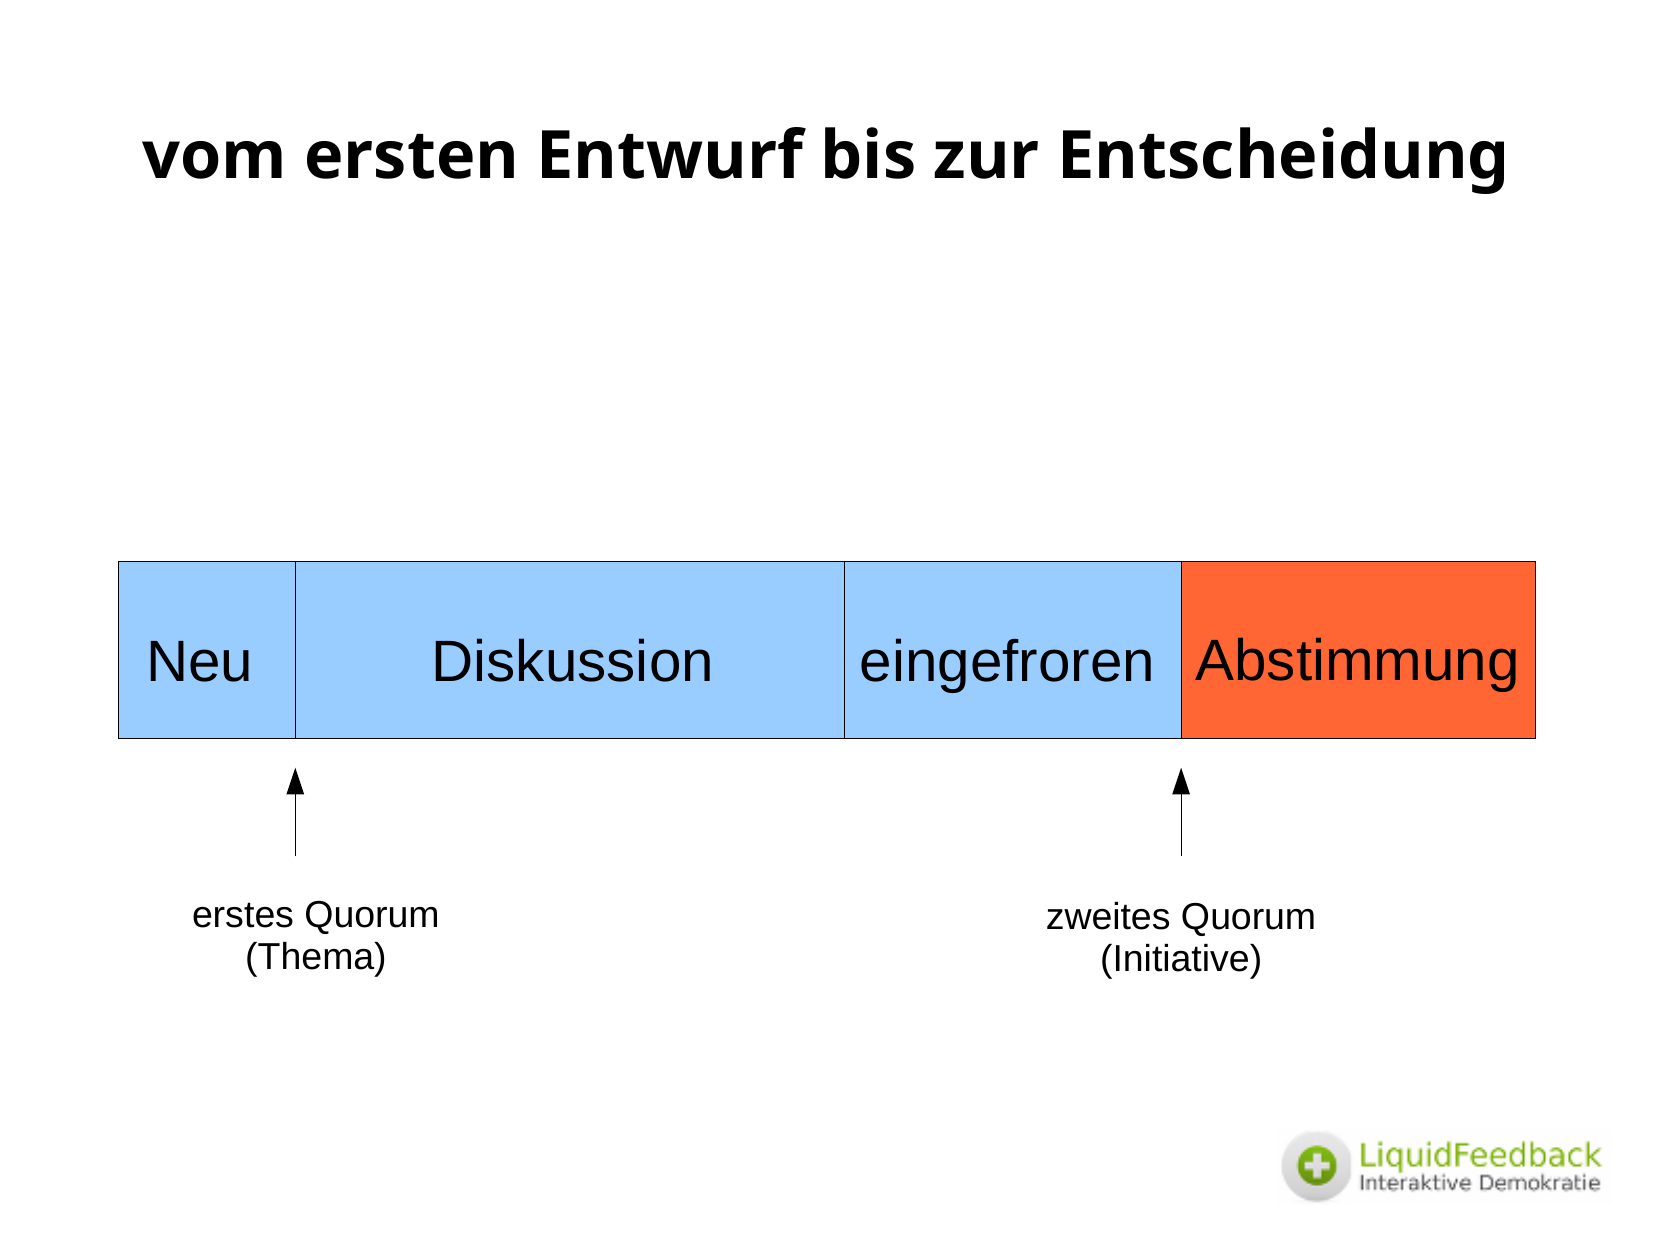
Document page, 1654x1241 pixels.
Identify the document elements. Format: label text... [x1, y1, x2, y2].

text_box [118, 704, 295, 739]
text_box Neu Diskussion eingefroren [111, 621, 295, 704]
text_box [296, 704, 844, 739]
text_box Abstimmung [1116, 620, 1560, 702]
text_box erstes Quorum (Thema) [177, 885, 502, 988]
text_box Neu Diskussion eingefroren [845, 621, 1241, 704]
picture [1276, 1127, 1613, 1205]
text_box zweites Quorum (Initiative) [1003, 888, 1359, 990]
text_box [118, 561, 295, 621]
title vom ersten Entwurf bis zur Entscheidung [82, 49, 1571, 257]
text_box Neu Diskussion eingefroren [296, 621, 844, 704]
text_box [845, 561, 1536, 621]
text_box [296, 561, 844, 621]
text_box [845, 702, 1536, 739]
